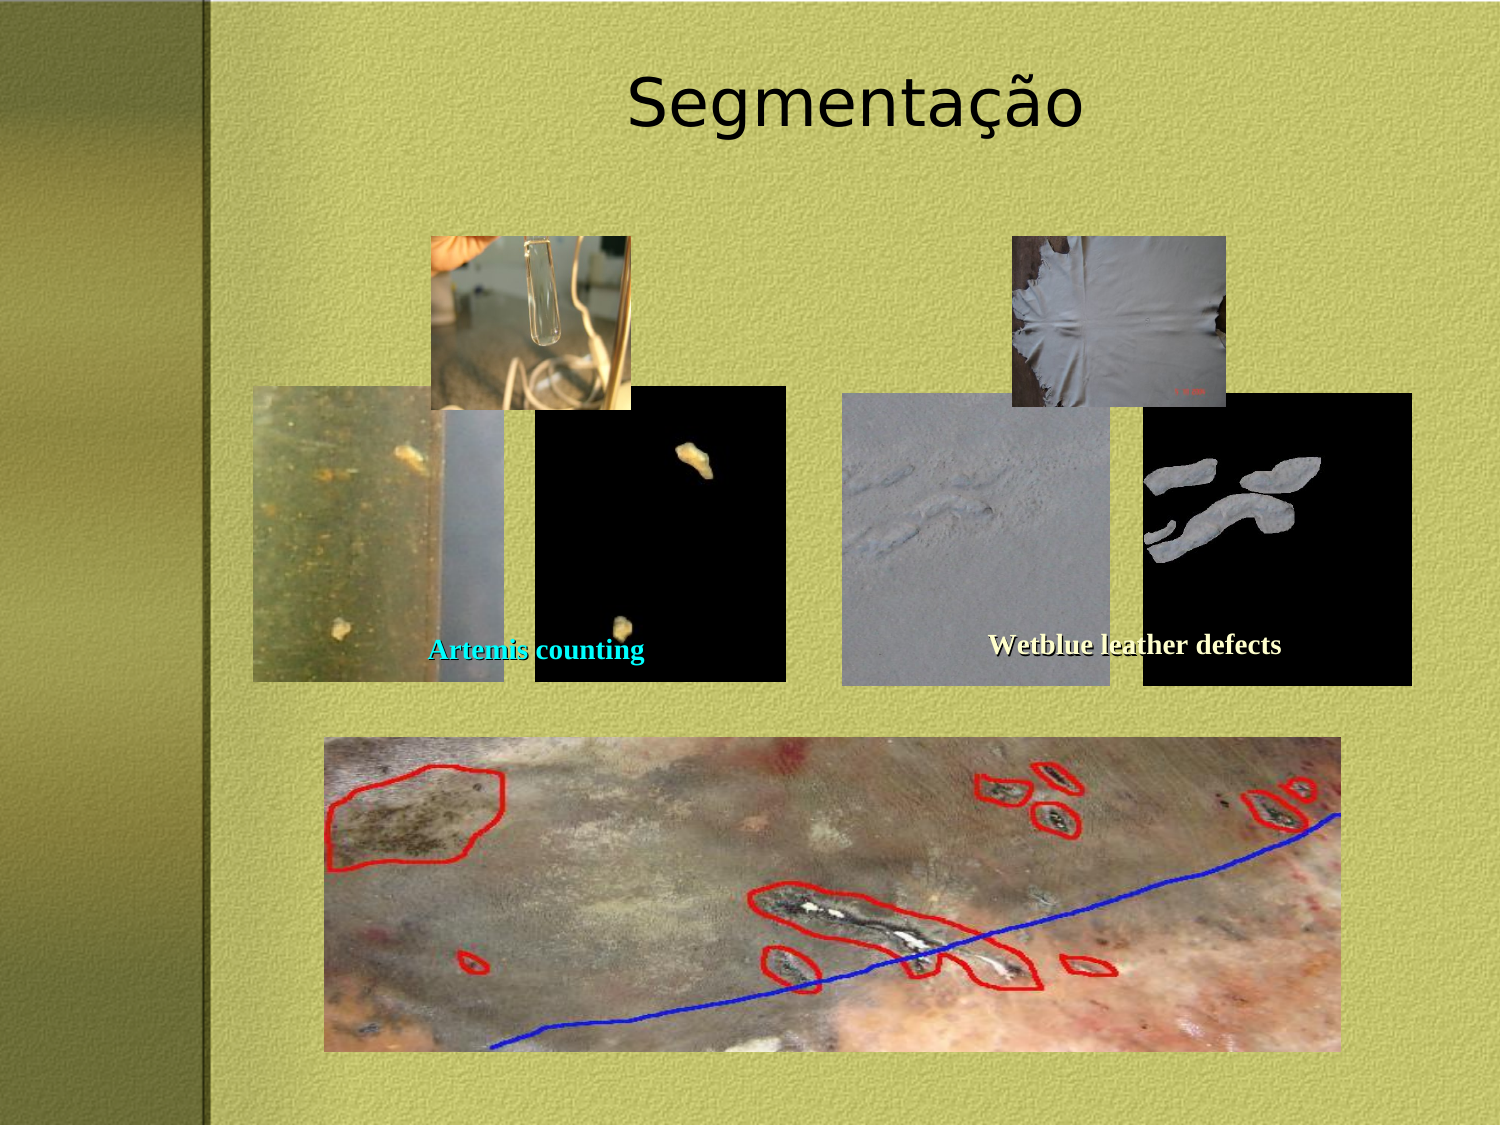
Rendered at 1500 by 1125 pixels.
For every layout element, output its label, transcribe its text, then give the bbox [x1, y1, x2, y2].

picture [0, 0, 1500, 1125]
text_box Artemis counting [412, 625, 660, 685]
title Segmentação [206, 9, 1500, 198]
text_box Wetblue leather defects [972, 621, 1298, 681]
